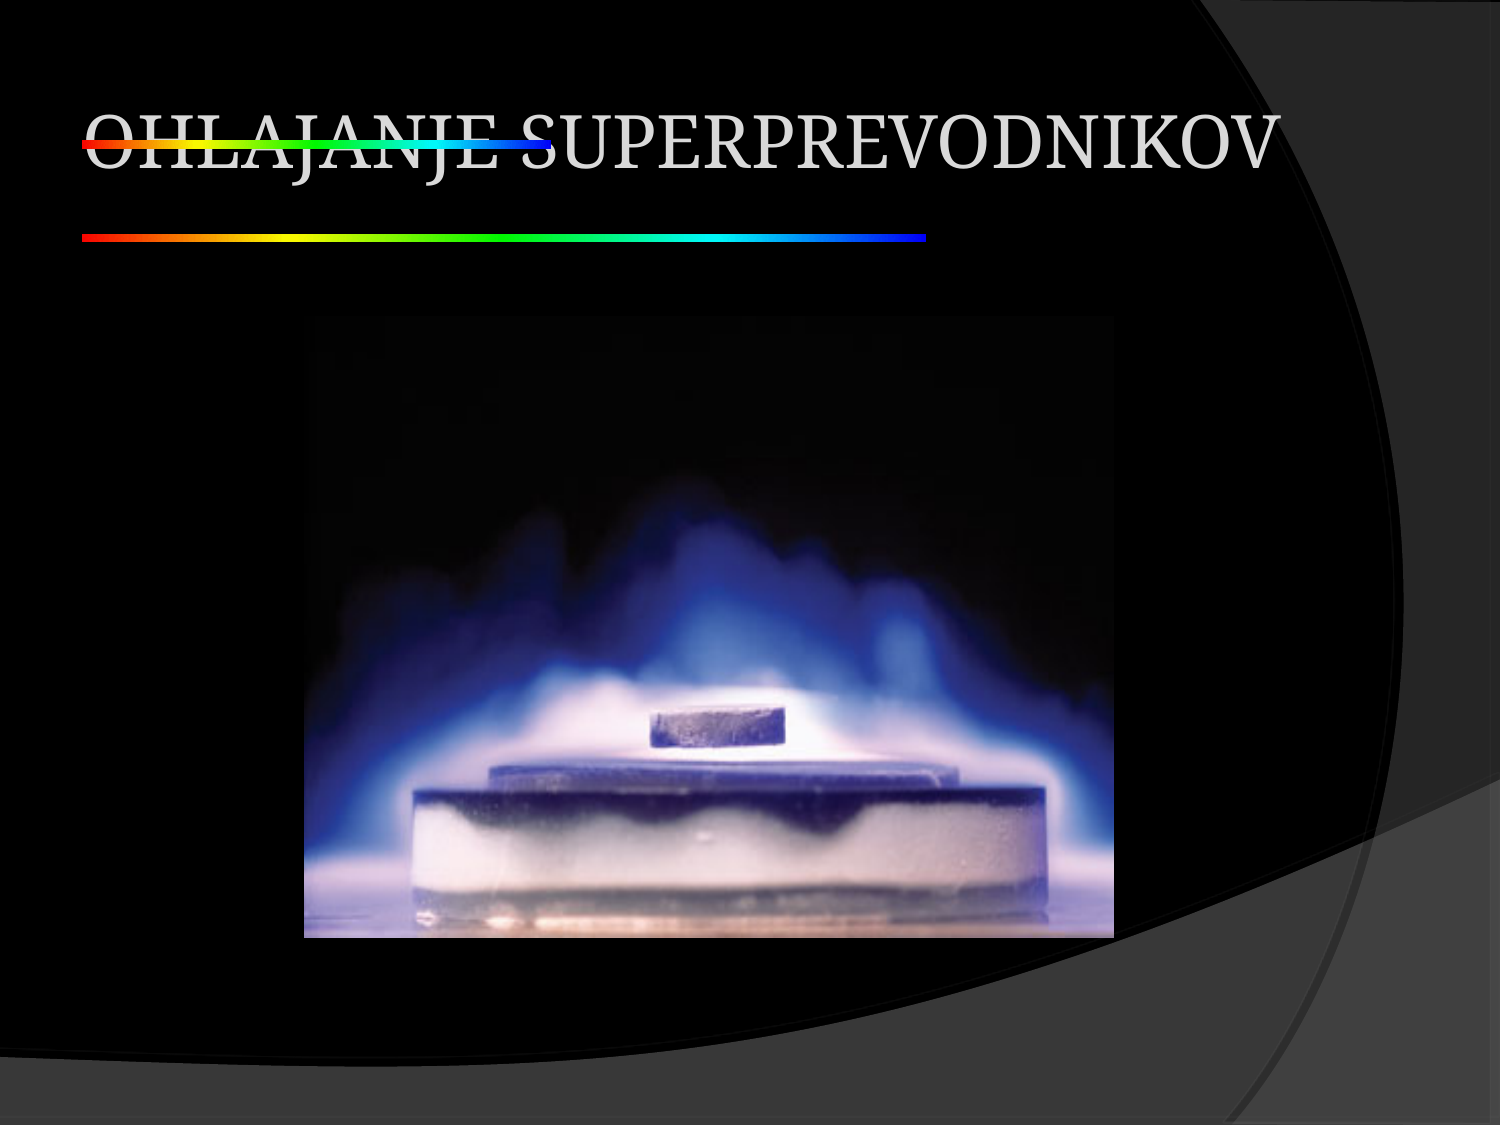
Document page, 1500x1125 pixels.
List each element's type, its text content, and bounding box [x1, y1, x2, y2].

picture [82, 234, 756, 242]
picture [82, 140, 457, 149]
title OHLAJANJE SUPERPREVODNIKOV [75, 45, 1300, 233]
picture [304, 316, 1114, 938]
picture [790, 234, 926, 242]
picture [476, 140, 551, 149]
